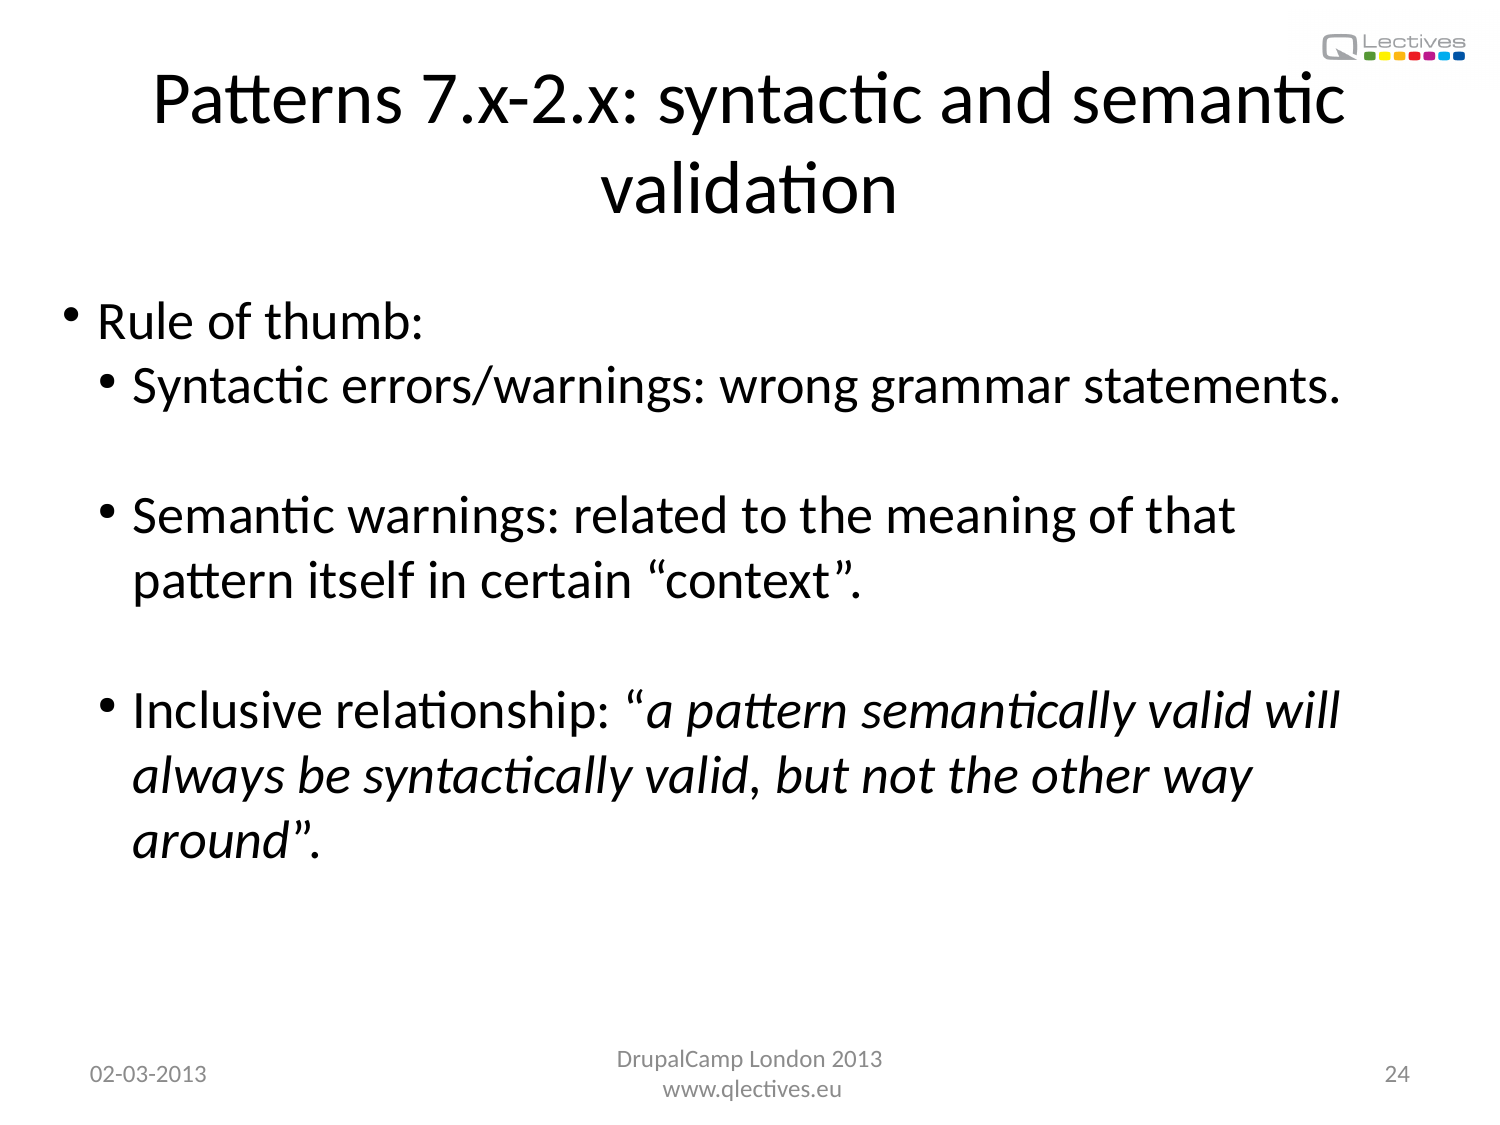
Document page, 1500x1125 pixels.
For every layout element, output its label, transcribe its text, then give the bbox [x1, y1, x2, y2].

picture [1288, 9, 1500, 90]
text_box DrupalCamp London 2013 www.qlectives.eu [512, 1042, 988, 1103]
text_box Patterns 7.x-2.x: syntactic and semantic validation [75, 45, 1425, 233]
text_box <number> [1074, 1042, 1425, 1103]
text_box 02-03-2013 [74, 1042, 425, 1103]
text_box Rule of thumb: Syntactic errors/warnings: wrong grammar statements. Semantic warnings: related to the meaning of that pattern itself in certain “context”. Inclusive relationship: “a pattern semantically valid will always be syntactically valid, but not the other way around”. [47, 212, 1410, 955]
